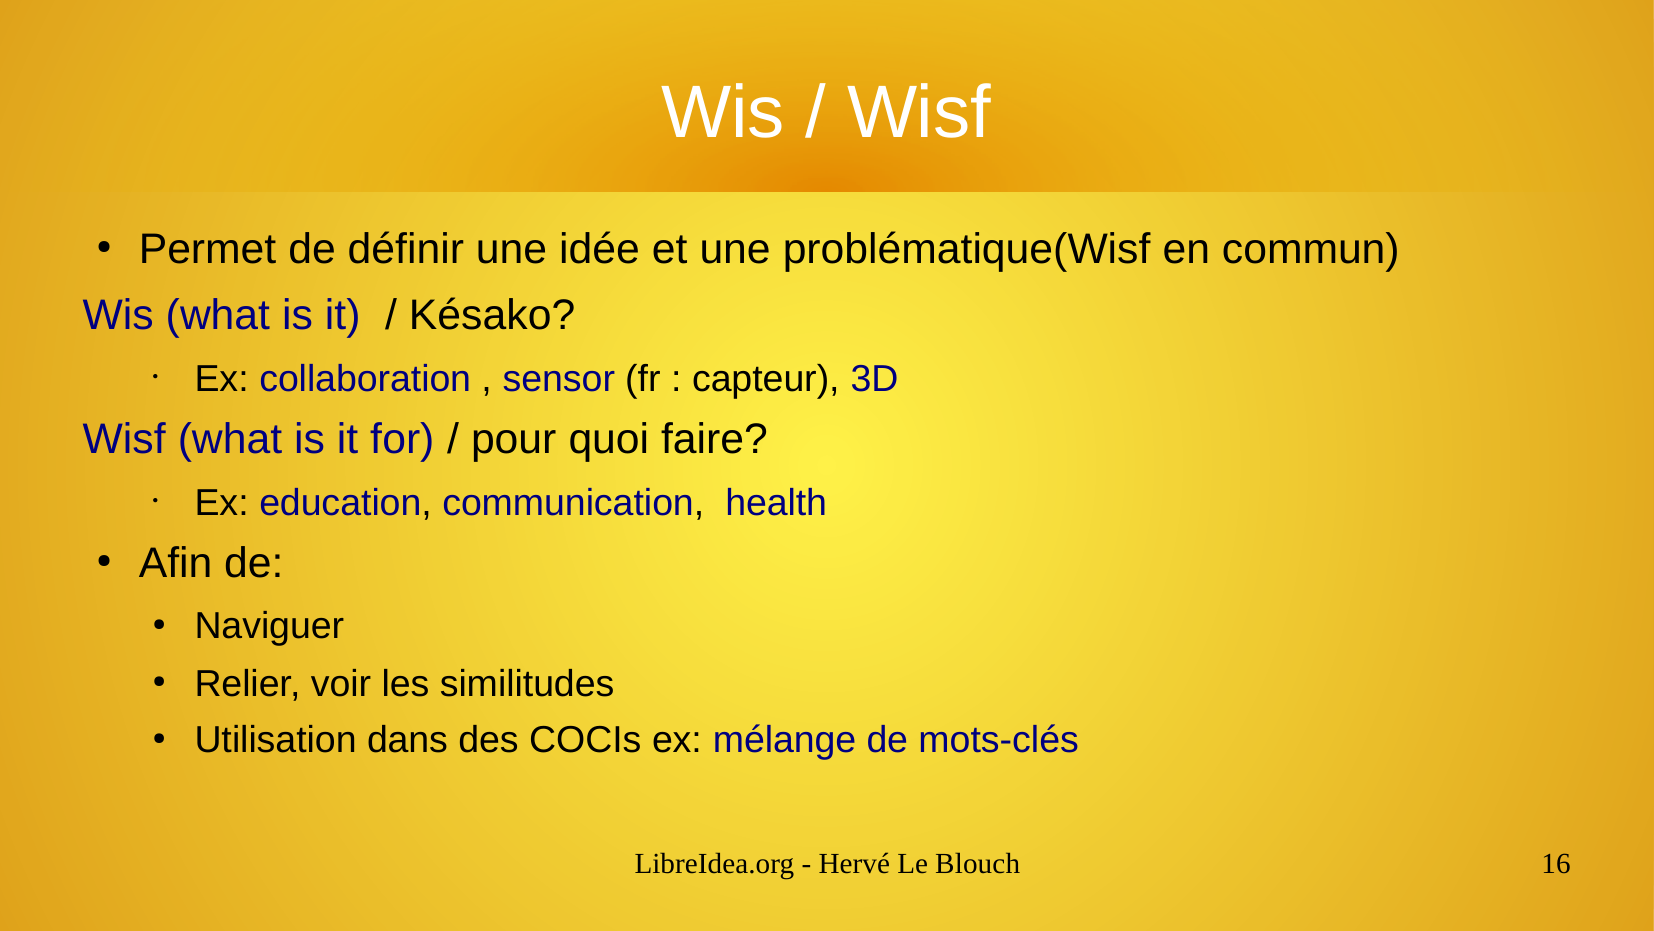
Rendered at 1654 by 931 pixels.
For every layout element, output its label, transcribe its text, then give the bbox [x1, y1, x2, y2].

list Permet de définir une idée et une problématique(Wisf en commun) Wis (what is it) / Késako? Ex: collaboration , sensor (fr : capteur), 3D Wisf (what is it for) / pour quoi faire? Ex: education, communication, health Afin de: Naviguer Relier, voir les similitudes Utilisation dans des COCIs ex: mélange de mots-clés [82, 224, 1571, 764]
title Wis / Wisf [82, 35, 1571, 189]
